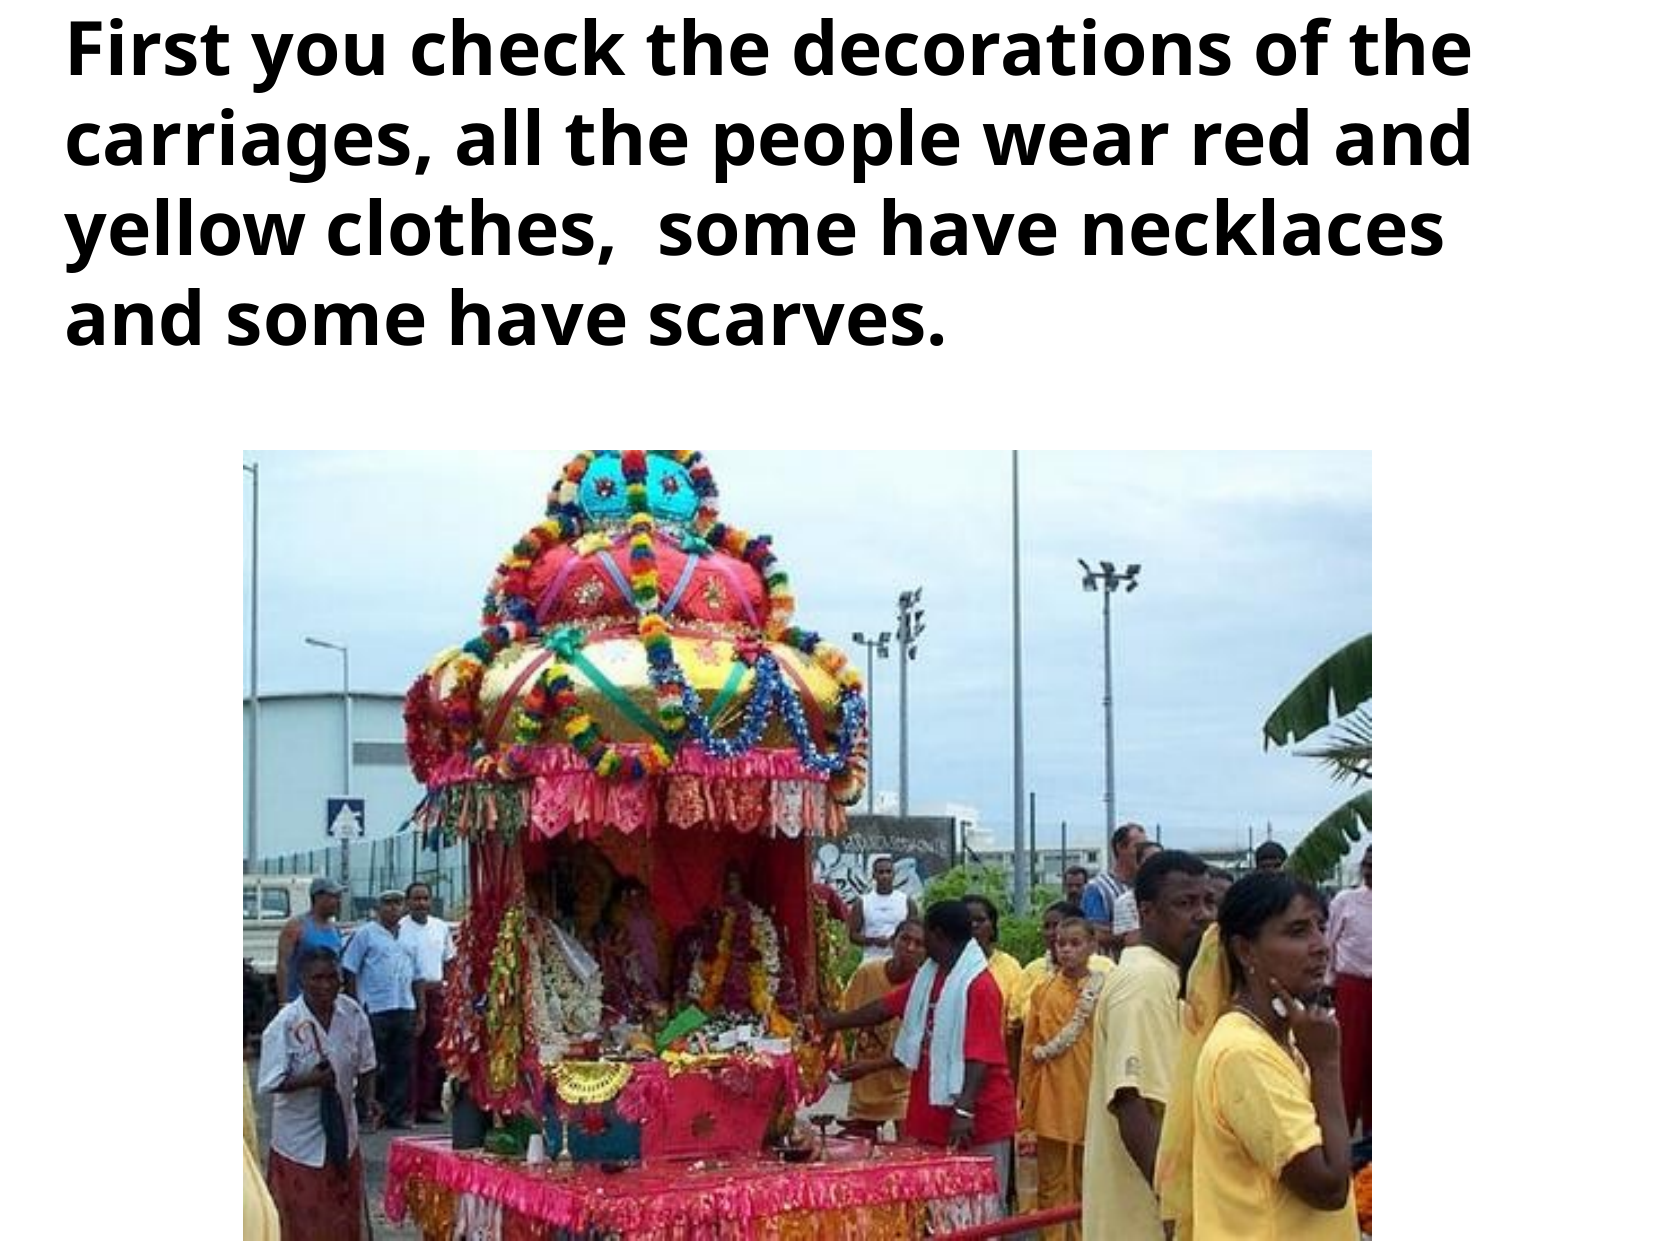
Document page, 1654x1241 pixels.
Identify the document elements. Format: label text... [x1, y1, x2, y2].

list First you check the decorations of the carriages, all the people wear red and yellow clothes, some have necklaces and some have scarves. [64, 0, 1602, 547]
picture [243, 450, 1372, 1241]
